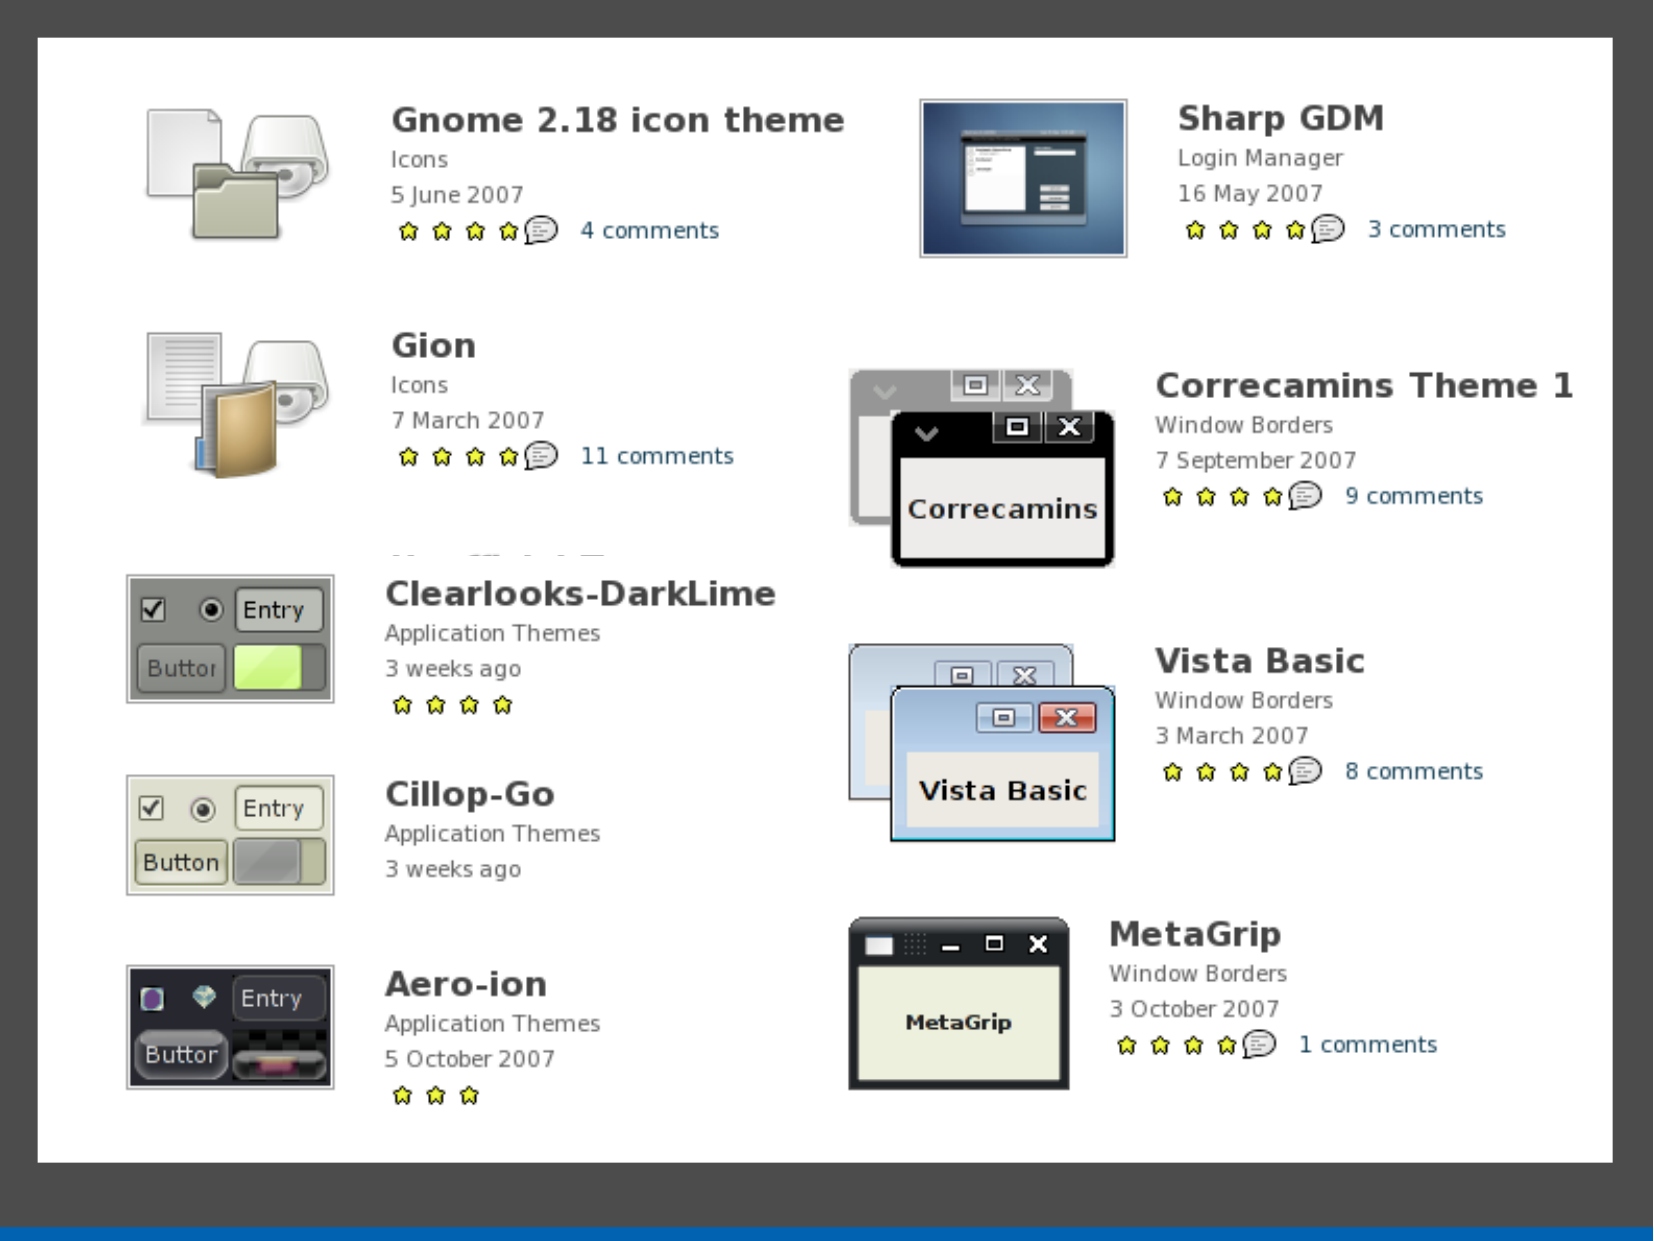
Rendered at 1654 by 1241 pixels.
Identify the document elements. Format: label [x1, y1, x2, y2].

picture [899, 74, 1535, 286]
picture [112, 74, 1602, 1126]
text_box [37, 37, 1613, 1163]
